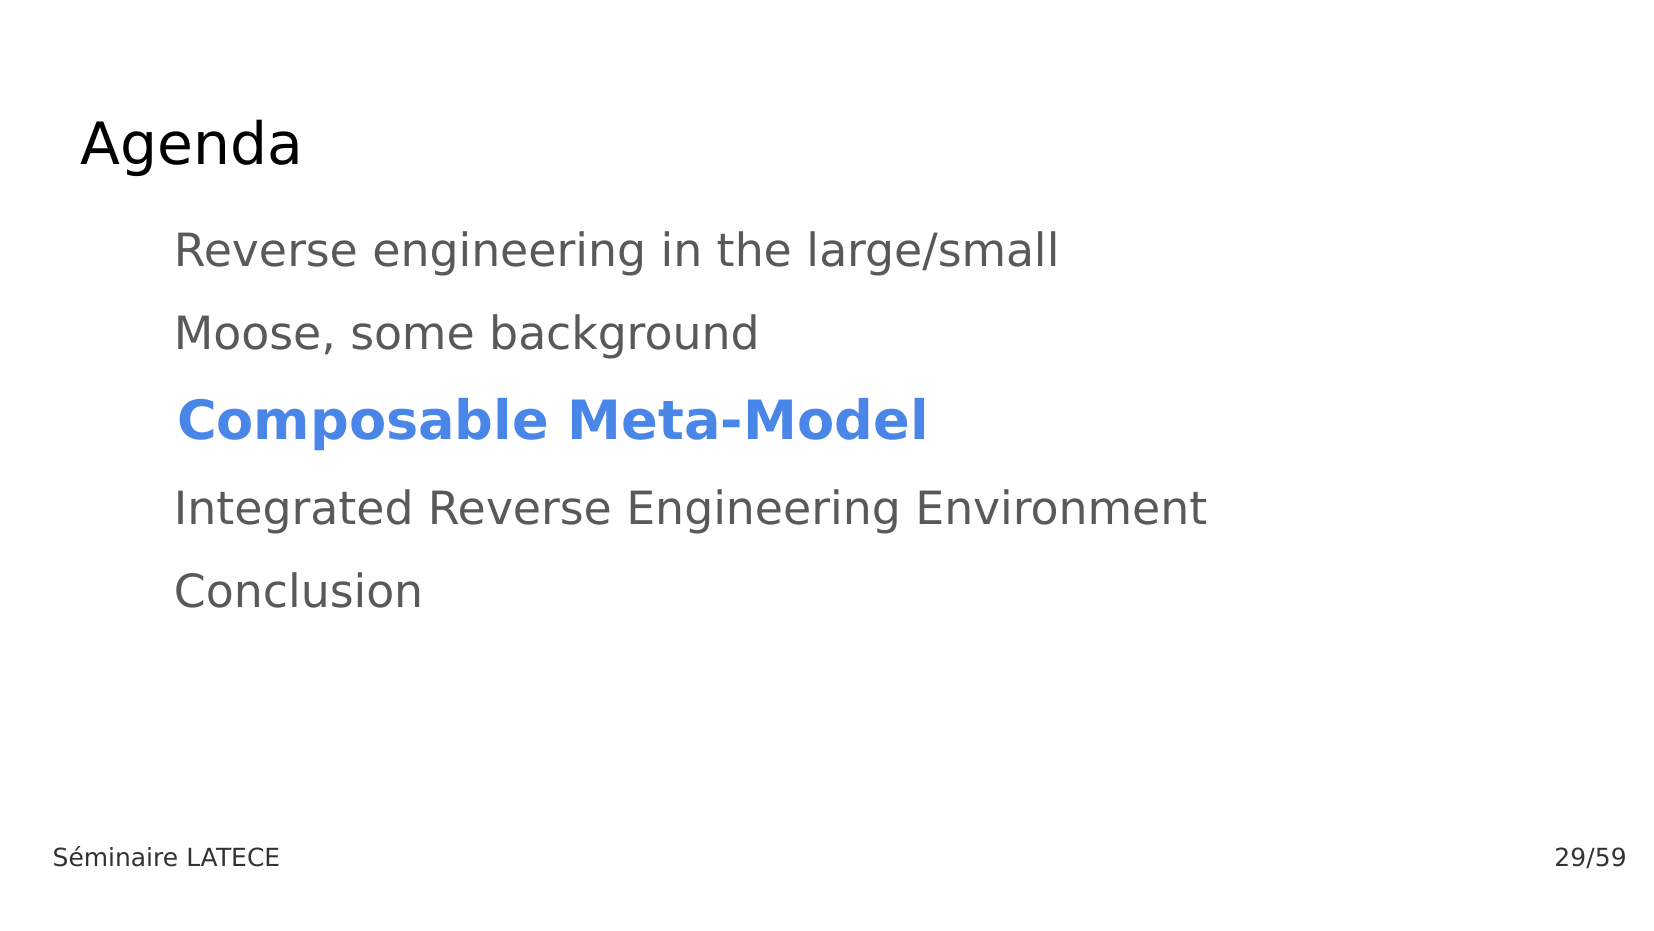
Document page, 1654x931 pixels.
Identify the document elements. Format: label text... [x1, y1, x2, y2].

title Agenda [80, 97, 1479, 192]
list Reverse engineering in the large/small Moose, some background Composable Meta-Model Integrated Reverse Engineering Environment Conclusion [157, 223, 1578, 797]
